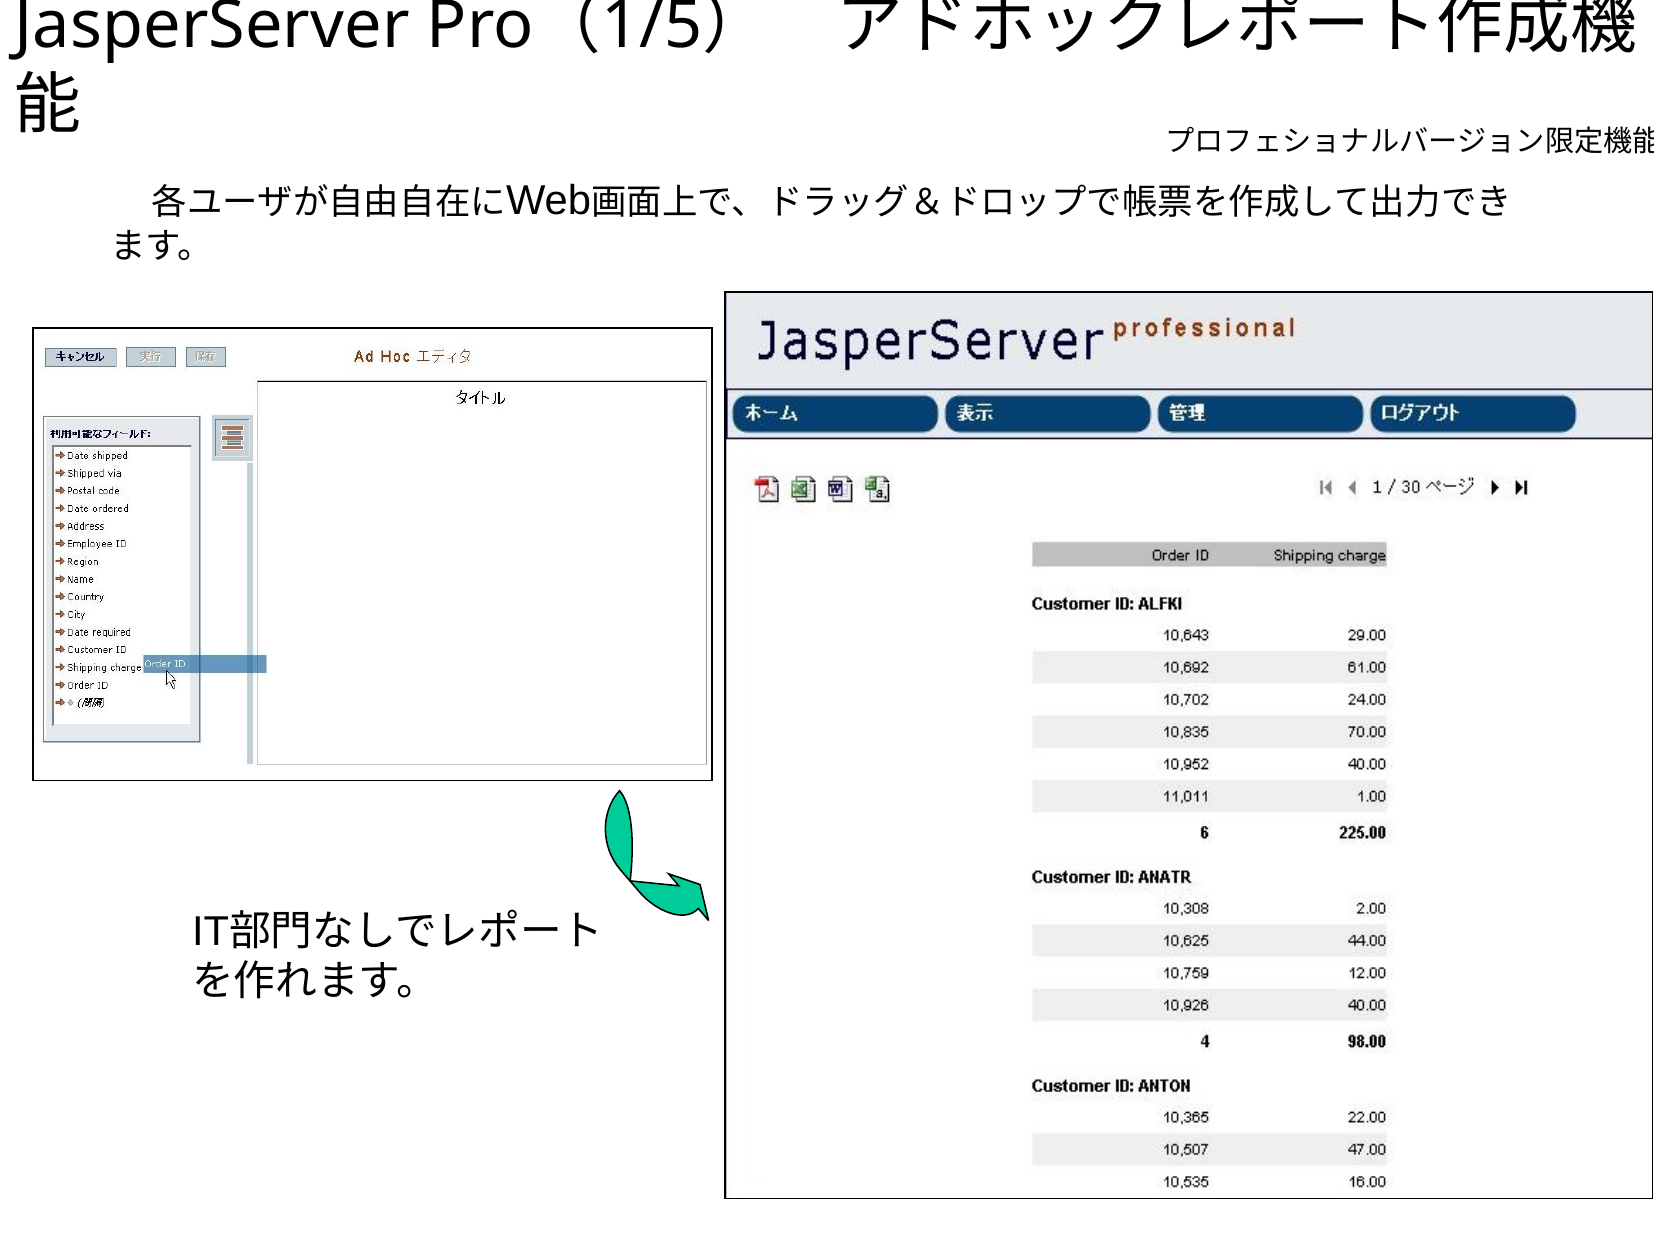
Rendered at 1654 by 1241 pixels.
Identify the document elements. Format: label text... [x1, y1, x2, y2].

text_box 各ユーザが自由自在にWeb画面上で、ドラッグ＆ドロップで帳票を作成して出力できます。 [95, 165, 1554, 274]
picture [33, 328, 712, 780]
text_box IT部門なしでレポートを作れます。 [177, 896, 661, 1012]
text_box JasperServer Pro（1/5） アドホックレポート作成機能 [0, 0, 1654, 122]
text_box プロフェショナルバージョン限定機能 [1150, 114, 1654, 166]
picture [725, 292, 1652, 1198]
